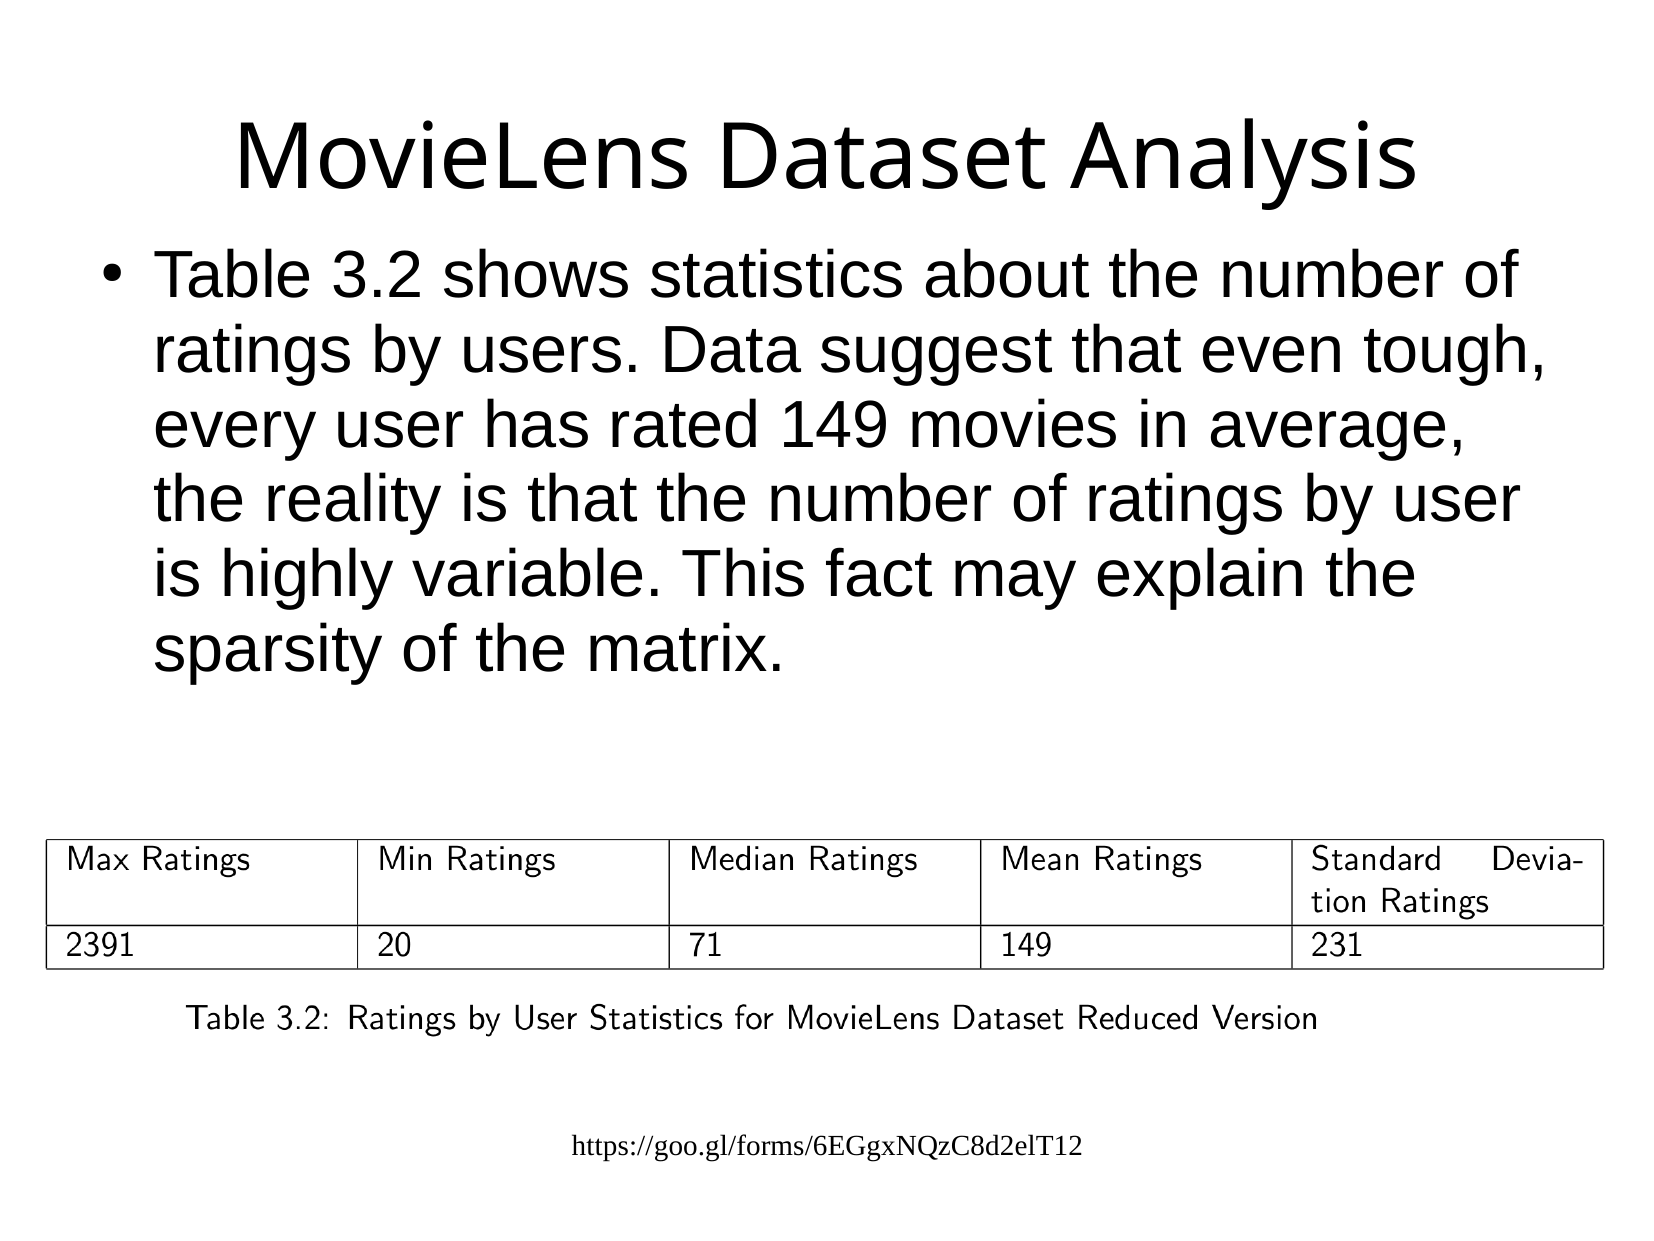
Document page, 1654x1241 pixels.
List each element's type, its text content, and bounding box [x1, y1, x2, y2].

title MovieLens Dataset Analysis [82, 49, 1571, 237]
list Table 3.2 shows statistics about the number of ratings by users. Data suggest that even tough, every user has rated 149 movies in average, the reality is that the number of ratings by user is highly variable. This fact may explain the sparsity of the matrix. [82, 237, 1571, 713]
picture [25, 817, 1627, 1042]
